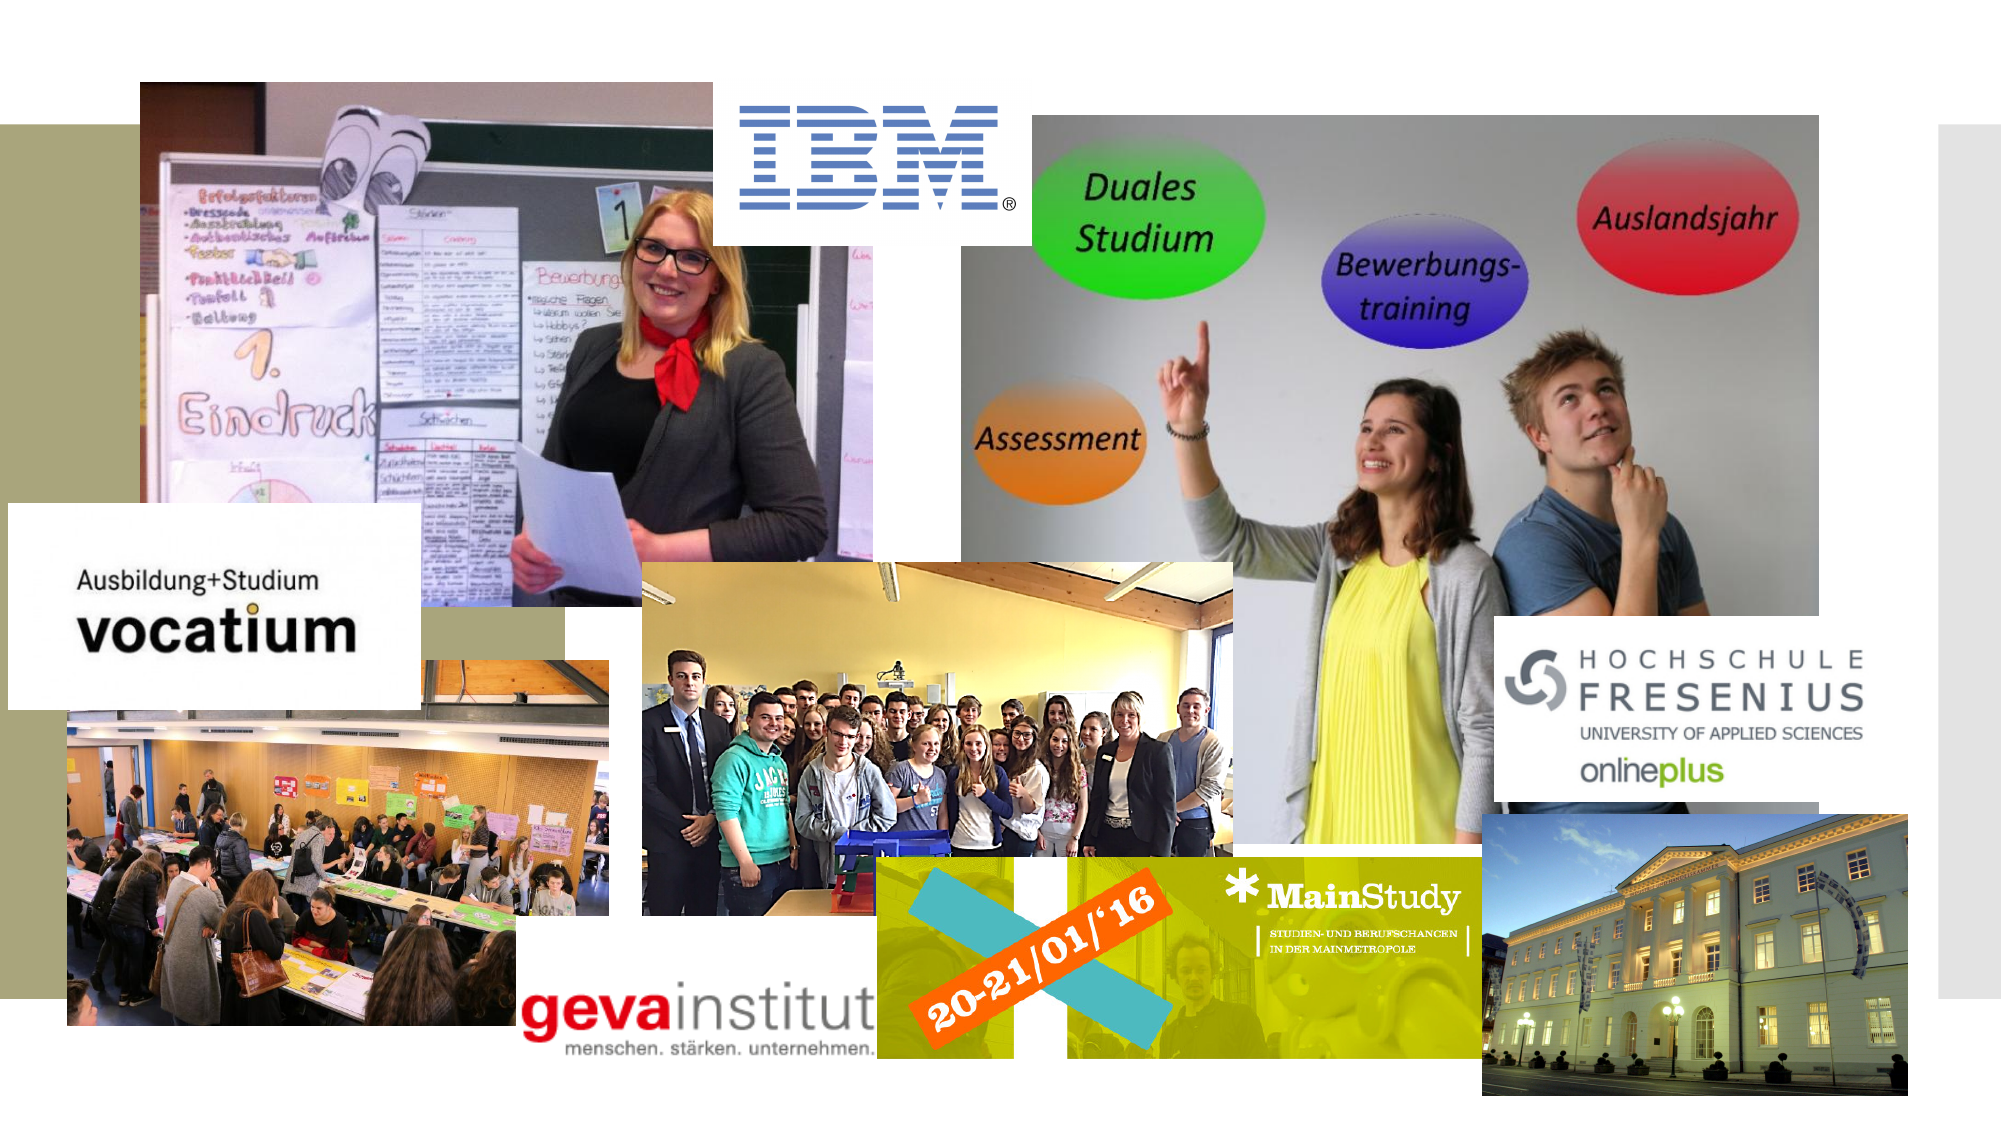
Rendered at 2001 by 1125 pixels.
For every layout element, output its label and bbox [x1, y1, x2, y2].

picture [8, 78, 1908, 1096]
